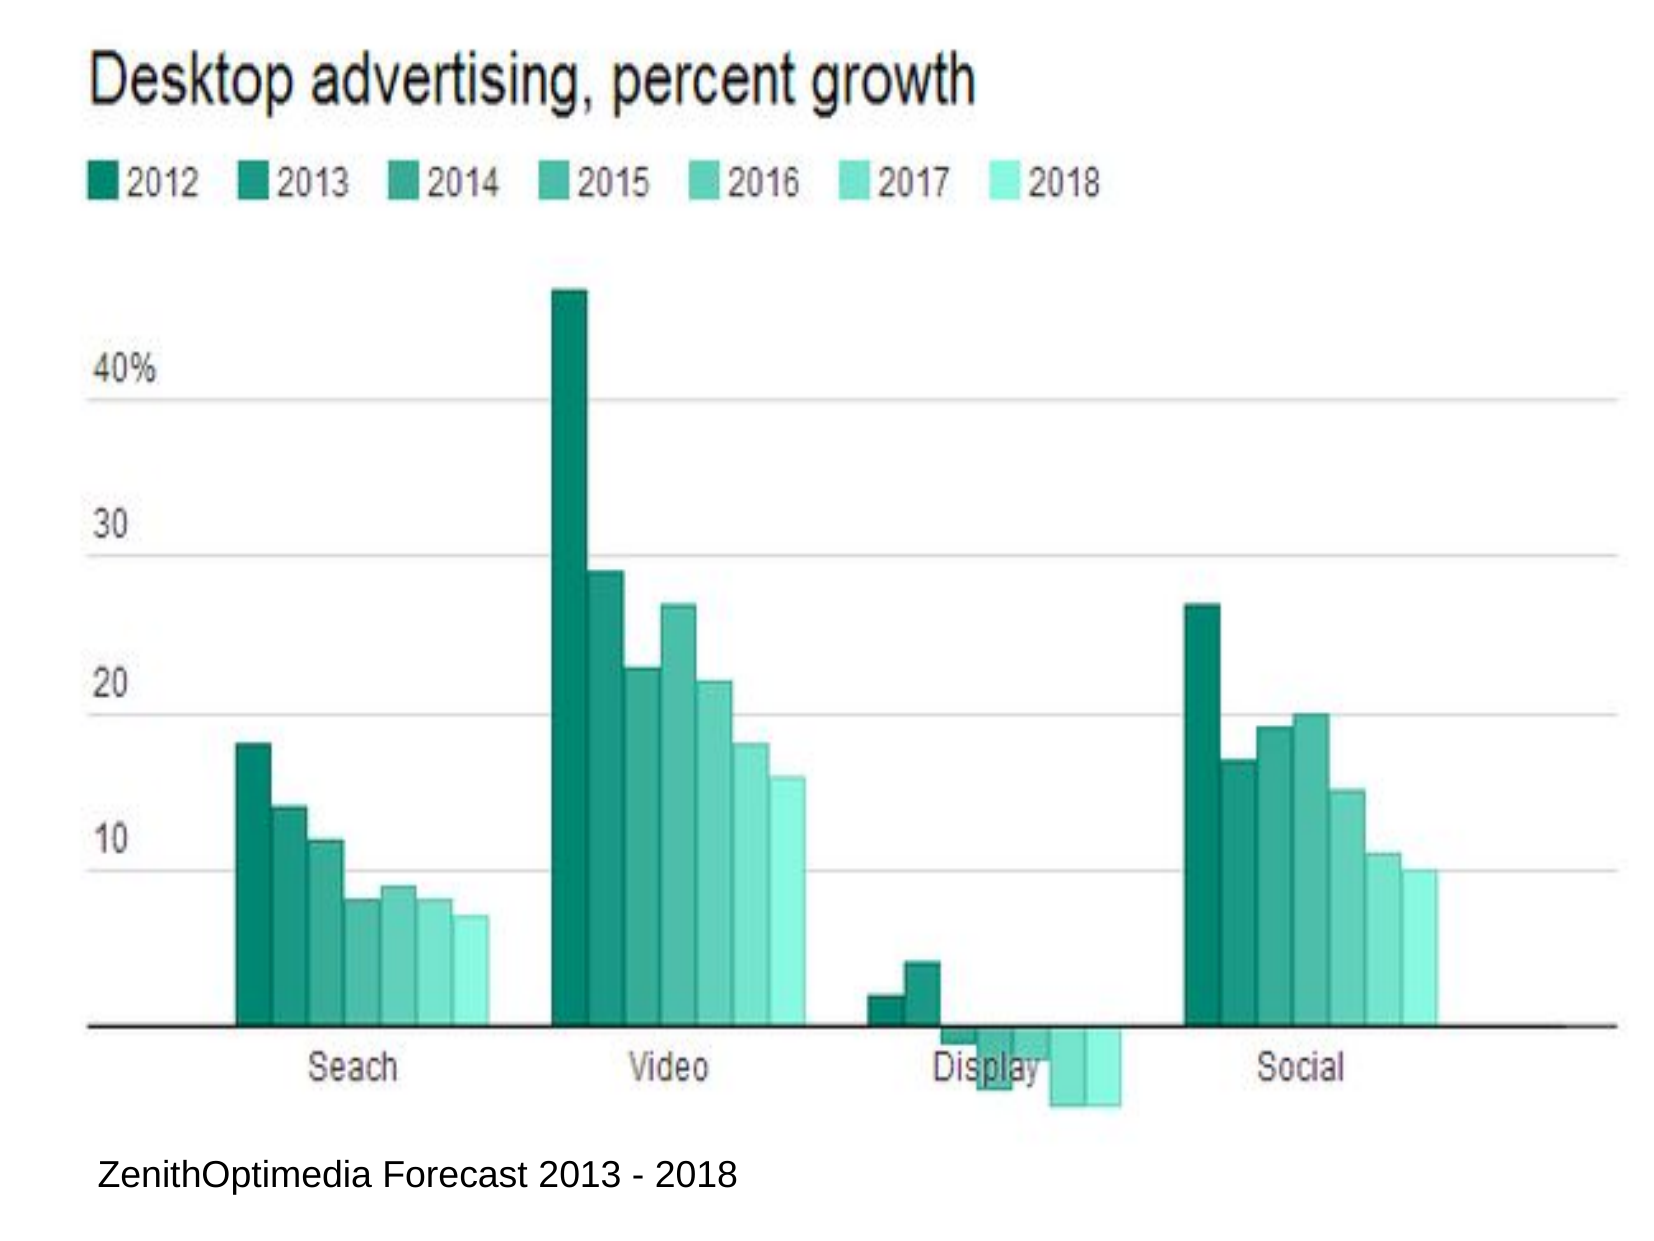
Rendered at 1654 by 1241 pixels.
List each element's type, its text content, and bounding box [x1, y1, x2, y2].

picture [0, 0, 1654, 1241]
text_box ZenithOptimedia Forecast 2013 - 2018 [82, 1145, 780, 1241]
